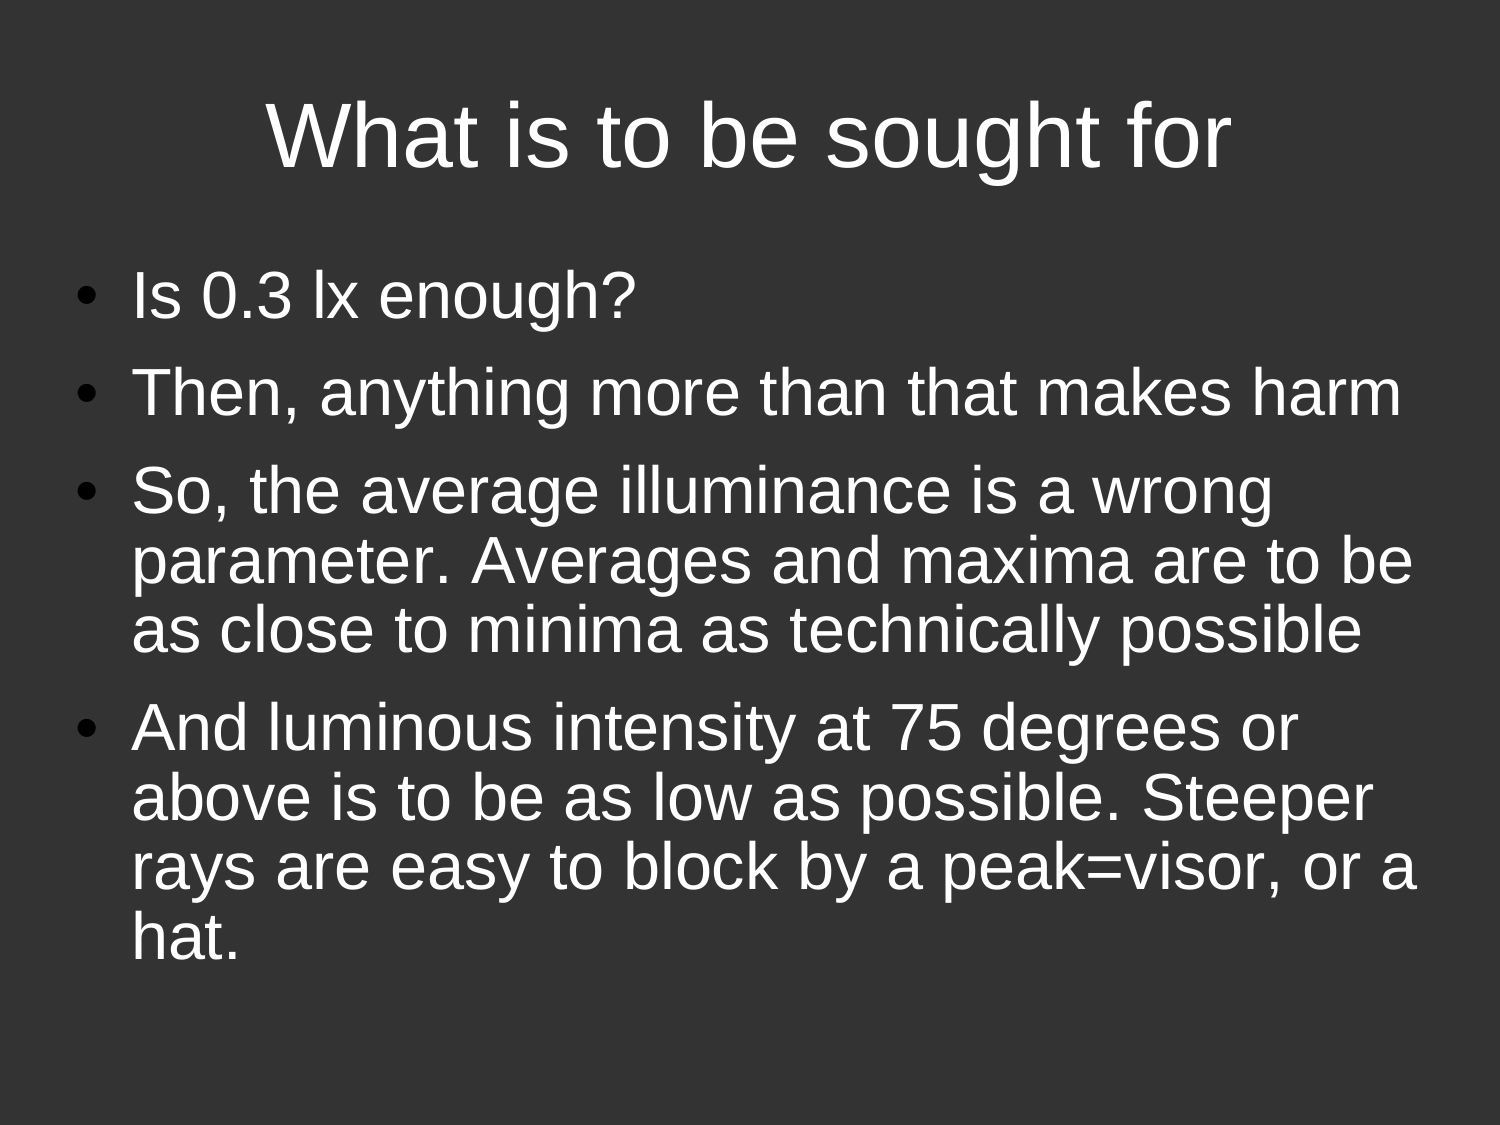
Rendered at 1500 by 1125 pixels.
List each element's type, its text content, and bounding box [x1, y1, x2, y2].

title What is to be sought for [75, 21, 1425, 257]
list Is 0.3 lx enough? Then, anything more than that makes harm So, the average illuminance is a wrong parameter. Averages and maxima are to be as close to minima as technically possible And luminous intensity at 75 degrees or above is to be as low as possible. Steeper rays are easy to block by a peak=visor, or a hat. [75, 262, 1425, 1082]
